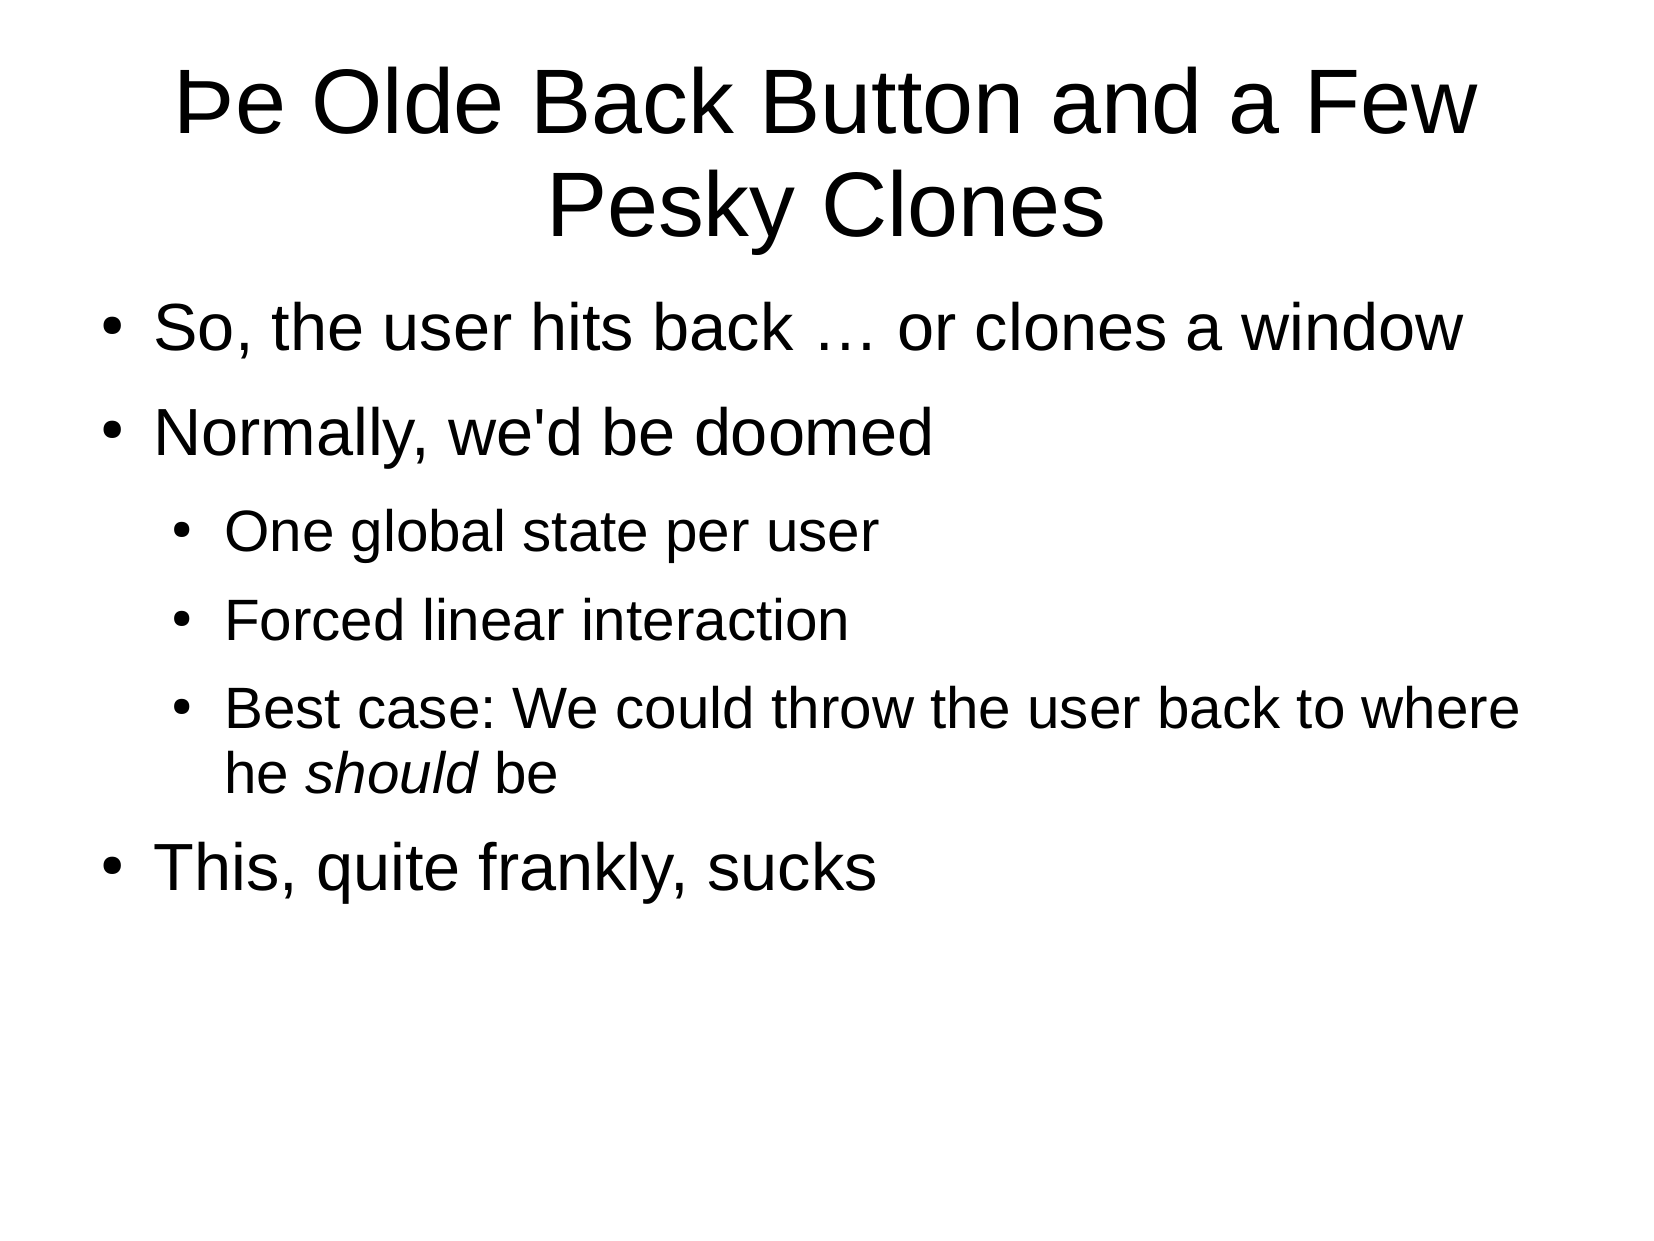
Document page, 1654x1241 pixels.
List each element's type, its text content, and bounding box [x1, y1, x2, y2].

title Þe Olde Back Button and a Few Pesky Clones [82, 49, 1571, 257]
list So, the user hits back … or clones a window Normally, we'd be doomed One global state per user Forced linear interaction Best case: We could throw the user back to where he should be This, quite frankly, sucks [82, 290, 1571, 1109]
